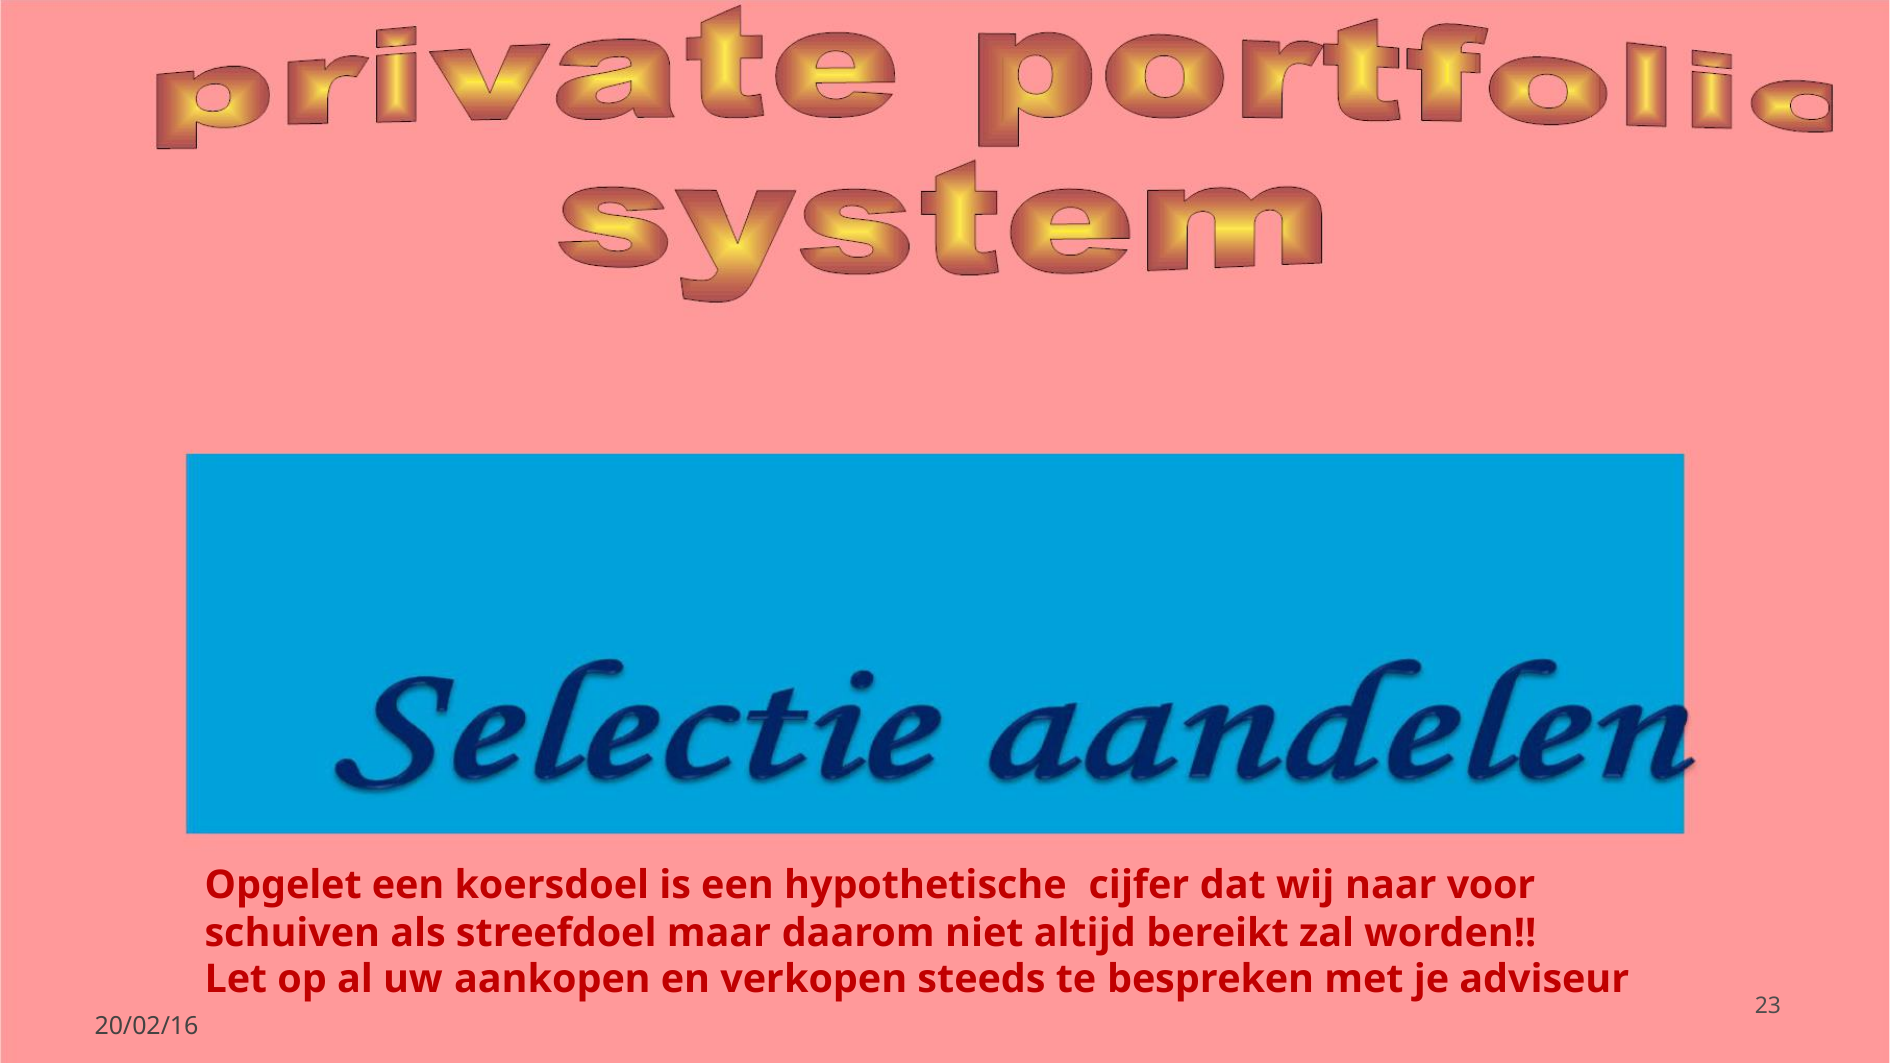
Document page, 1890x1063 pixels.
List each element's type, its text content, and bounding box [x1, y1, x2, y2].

text_box Opgelet een koersdoel is een hypothetische cijfer dat wij naar voor schuiven als streefdoel maar daarom niet altijd bereikt zal worden!! Let op al uw aankopen en verkopen steeds te bespreken met je adviseur [204, 868, 1770, 1063]
text_box [0, 0, 1890, 1063]
text_box 20/02/16 [94, 1015, 230, 1063]
text_box 23 [1754, 996, 1815, 1055]
